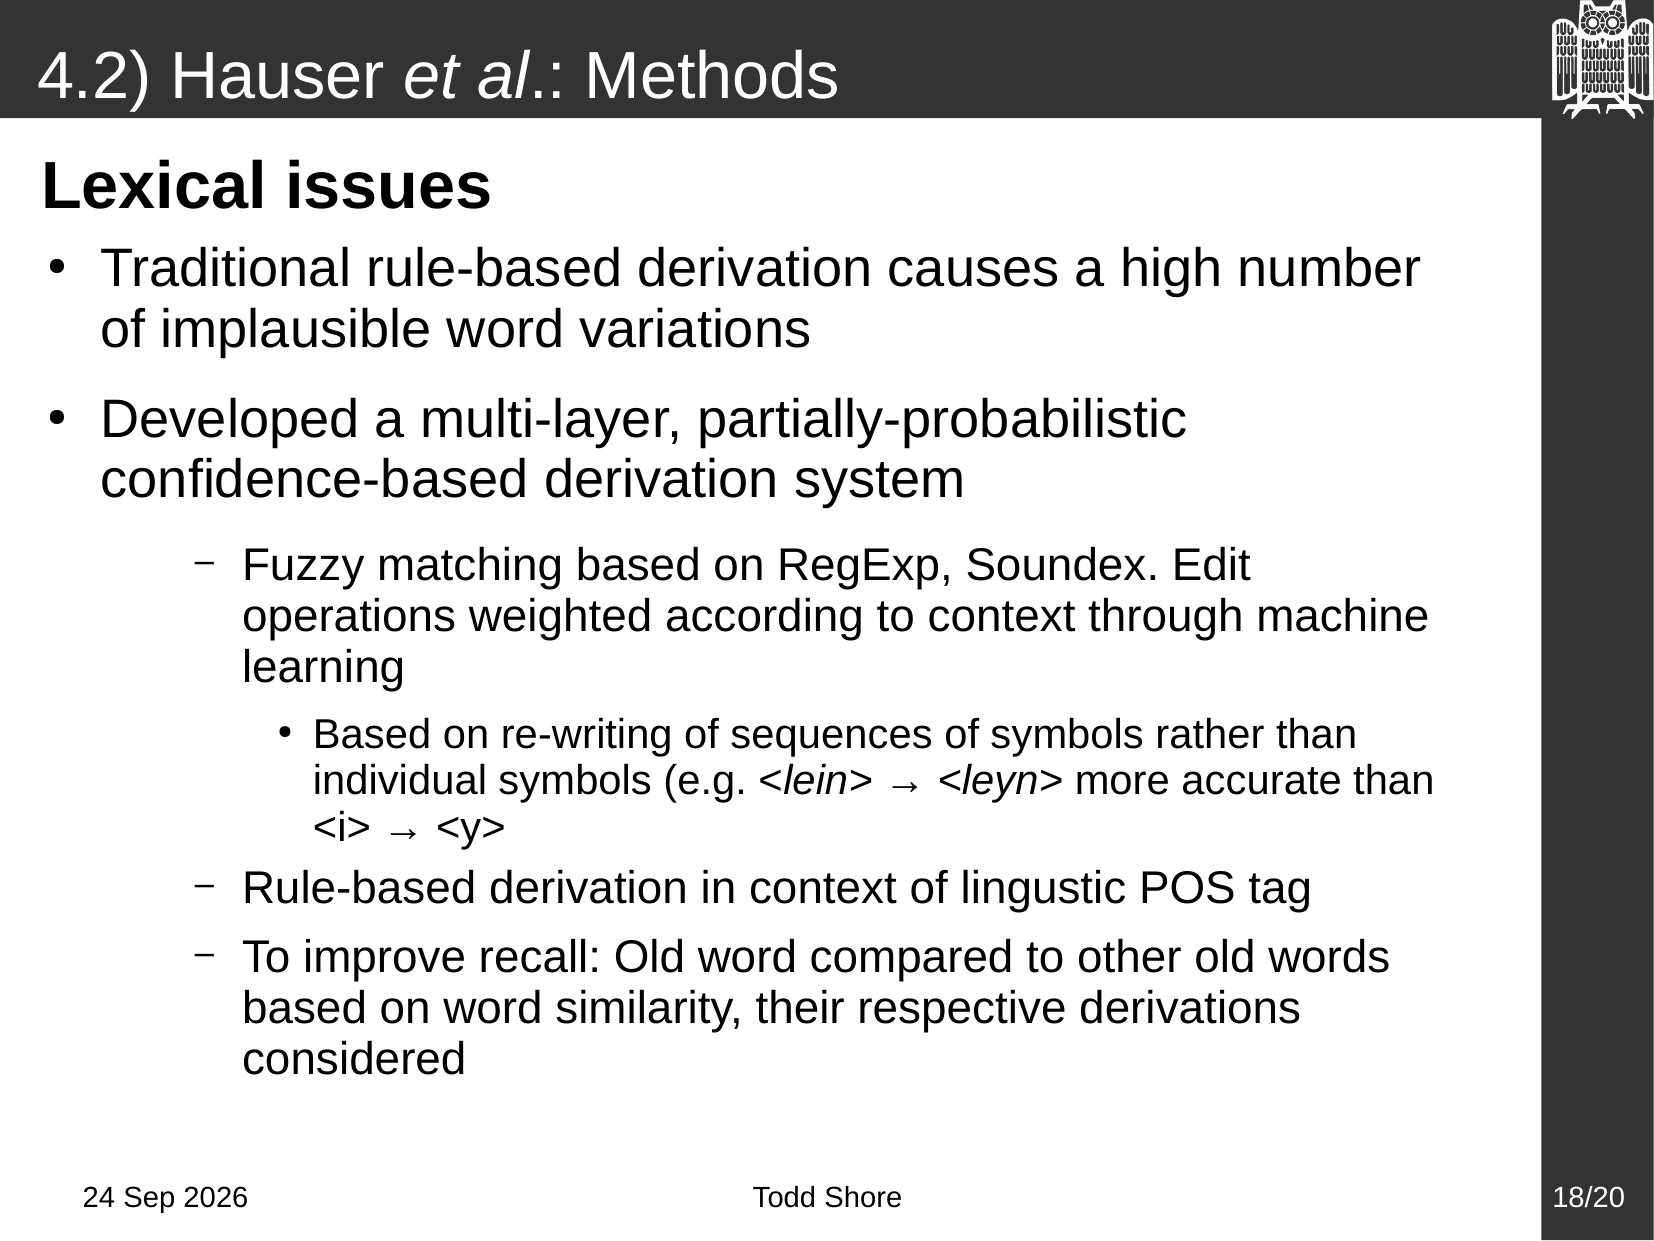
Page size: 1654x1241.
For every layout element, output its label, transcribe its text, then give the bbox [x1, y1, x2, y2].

list Traditional rule-based derivation causes a high number of implausible word variations Developed a multi-layer, partially-probabilistic confidence-based derivation system Fuzzy matching based on RegExp, Soundex. Edit operations weighted according to context through machine learning Based on re-writing of sequences of symbols rather than individual symbols (e.g. <lein> → <leyn> more accurate than <i> → <y> Rule-based derivation in context of lingustic POS tag To improve recall: Old word compared to other old words based on word similarity, their respective derivations considered [29, 147, 1453, 1084]
text_box Lexical issues [0, 147, 798, 223]
picture [1552, 0, 1654, 119]
text_box 4.2) Hauser et al.: Methods [22, 30, 856, 120]
